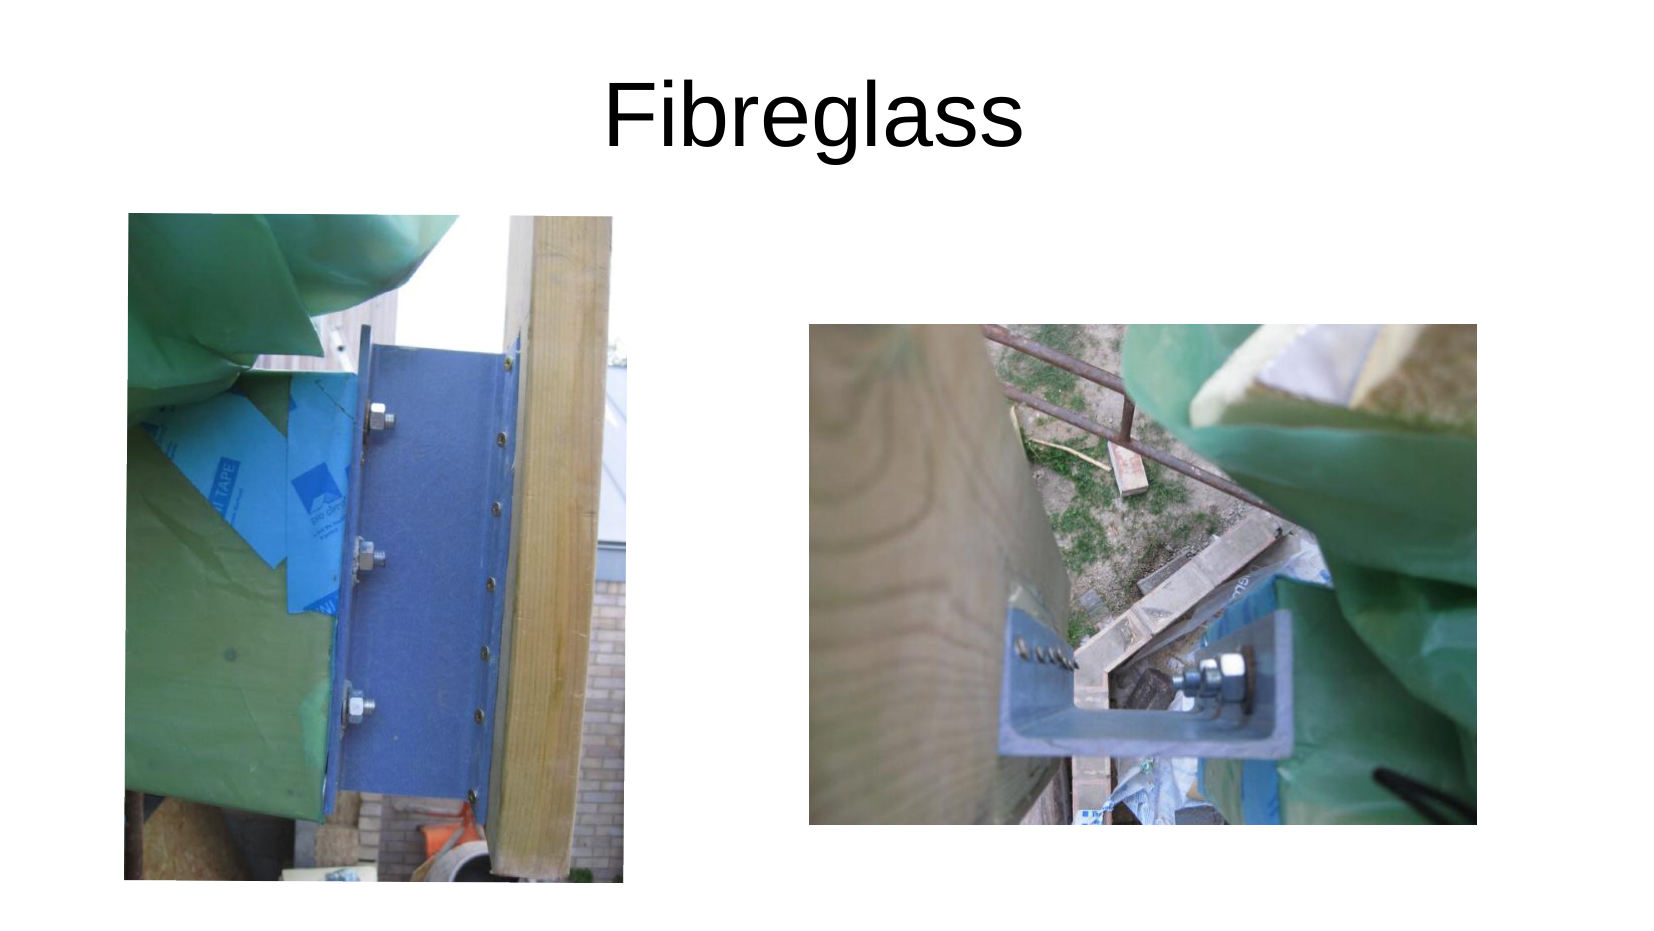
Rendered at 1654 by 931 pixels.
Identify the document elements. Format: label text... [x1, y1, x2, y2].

title Fibreglass [82, 37, 1571, 193]
picture [123, 212, 628, 883]
picture [809, 324, 1477, 825]
